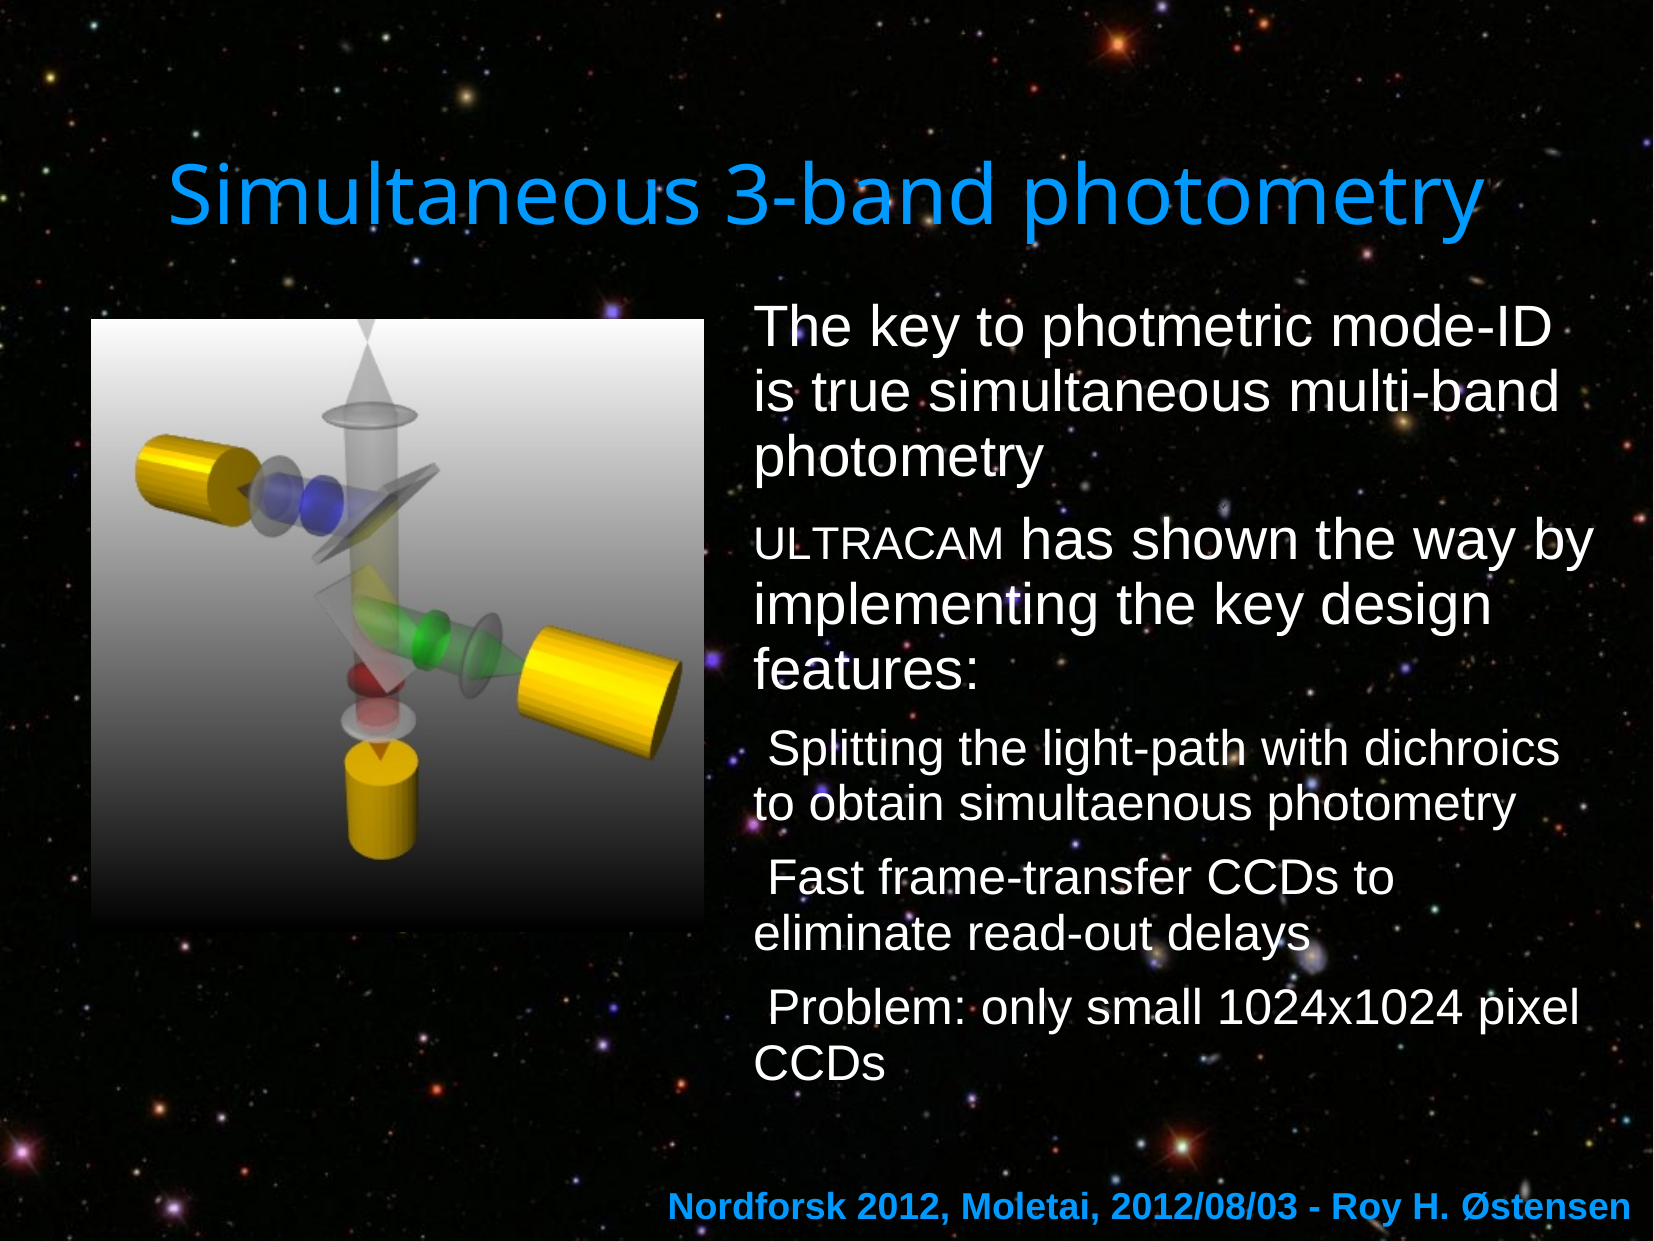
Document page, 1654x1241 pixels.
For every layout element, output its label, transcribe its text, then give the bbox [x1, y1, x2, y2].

list The key to photmetric mode-ID is true simultaneous multi-band photometry ULTRACAM has shown the way by implementing the key design features: Splitting the light-path with dichroics to obtain simultaenous photometry Fast frame-transfer CCDs to eliminate read-out delays Problem: only small 1024x1024 pixel CCDs [753, 293, 1606, 1114]
picture [0, 0, 1654, 1241]
title Simultaneous 3-band photometry [121, 114, 1534, 270]
